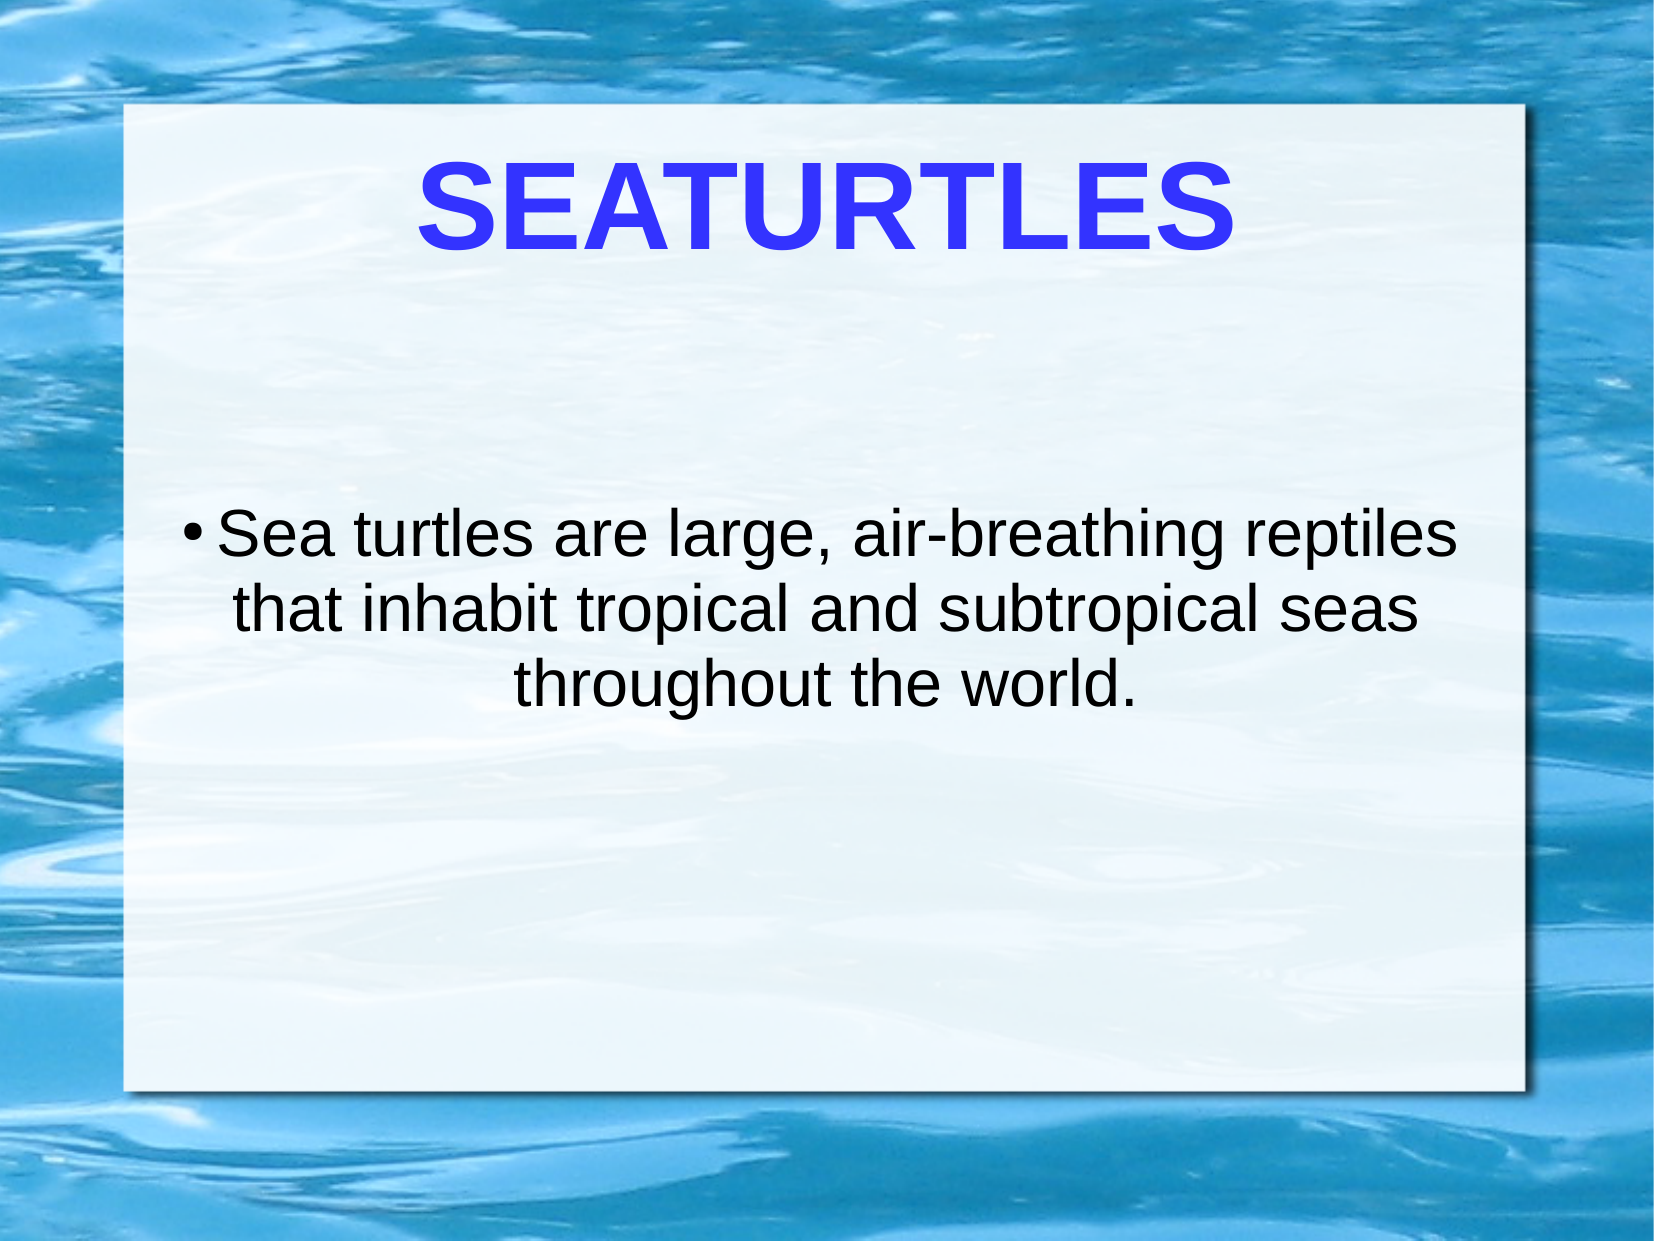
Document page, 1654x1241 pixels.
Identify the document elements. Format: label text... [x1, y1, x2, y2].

title SEATURTLES [147, 118, 1506, 296]
subtitle Sea turtles are large, air-breathing reptiles that inhabit tropical and subtropical seas throughout the world. [147, 366, 1506, 851]
picture [0, 0, 1654, 1241]
